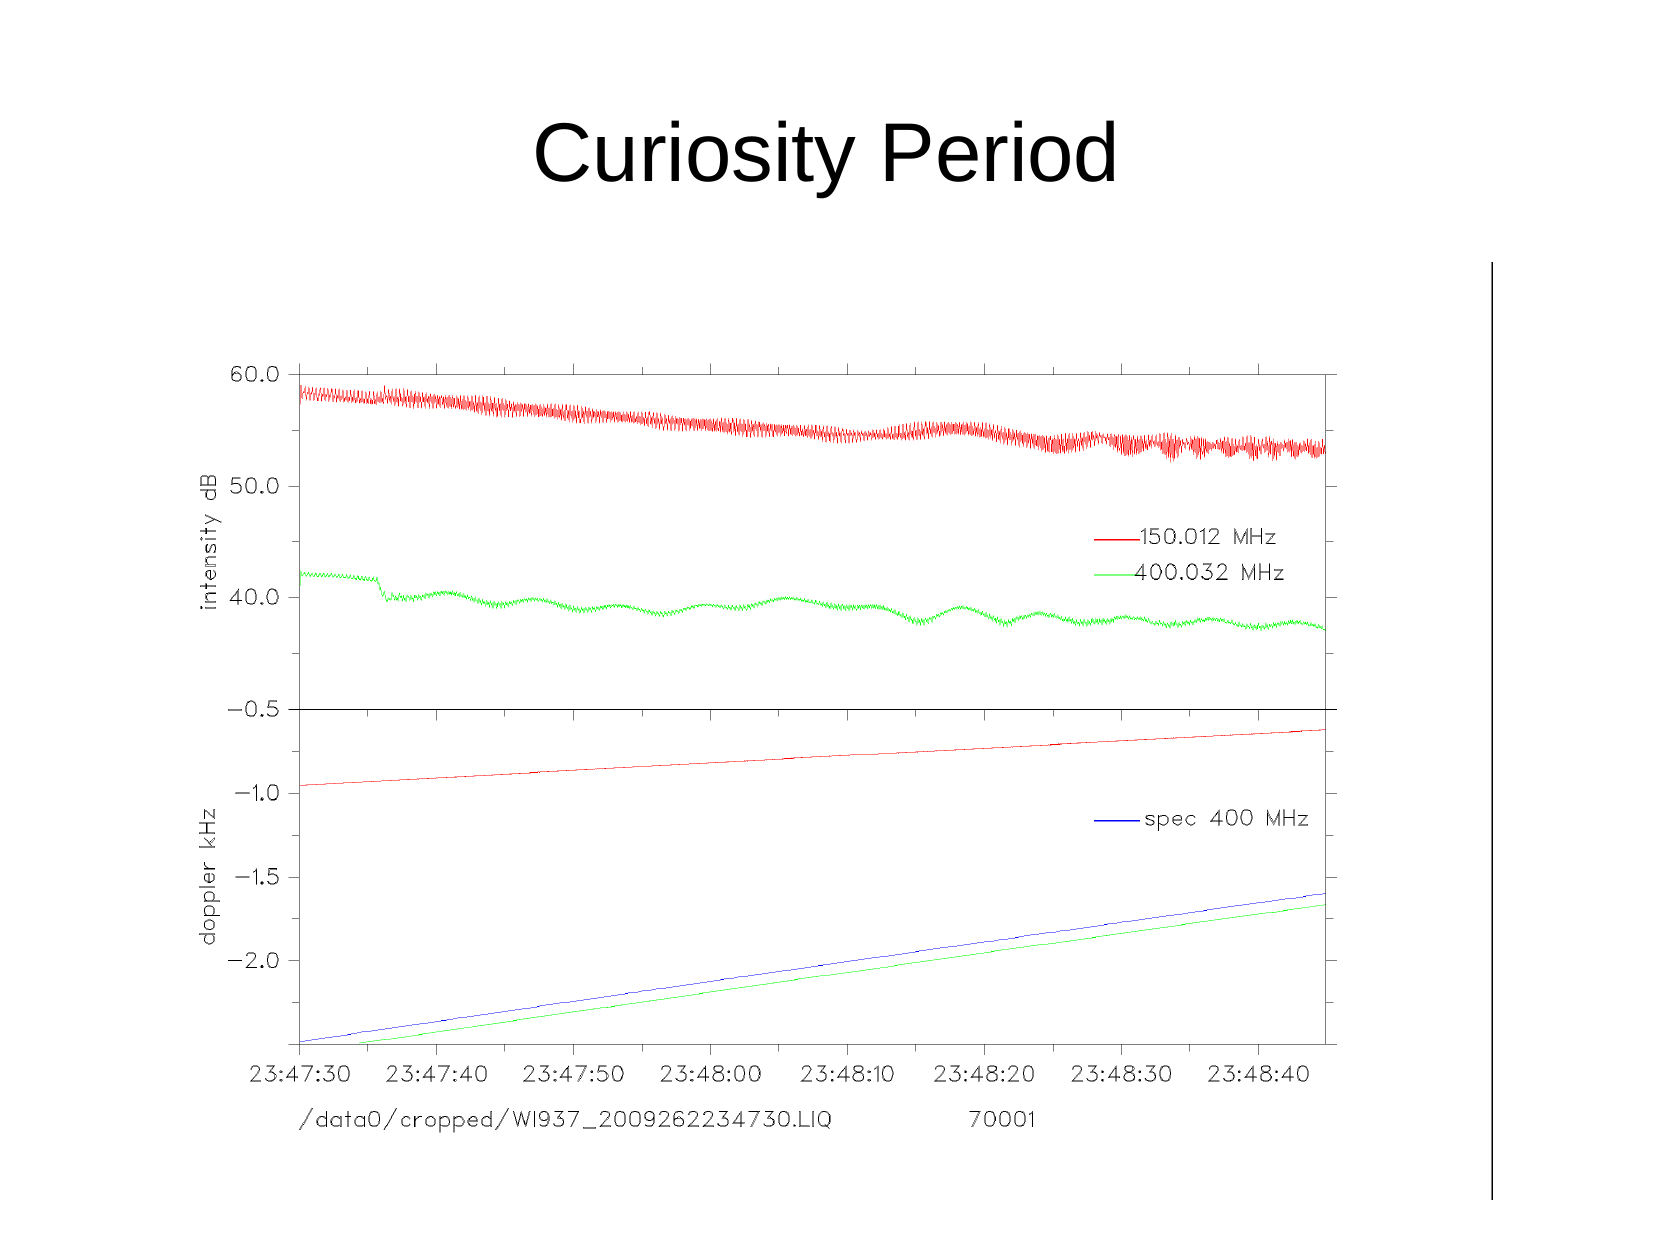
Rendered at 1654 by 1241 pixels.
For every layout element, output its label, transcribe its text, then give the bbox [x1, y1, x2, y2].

picture [165, 262, 1493, 1200]
title Curiosity Period [82, 56, 1571, 250]
